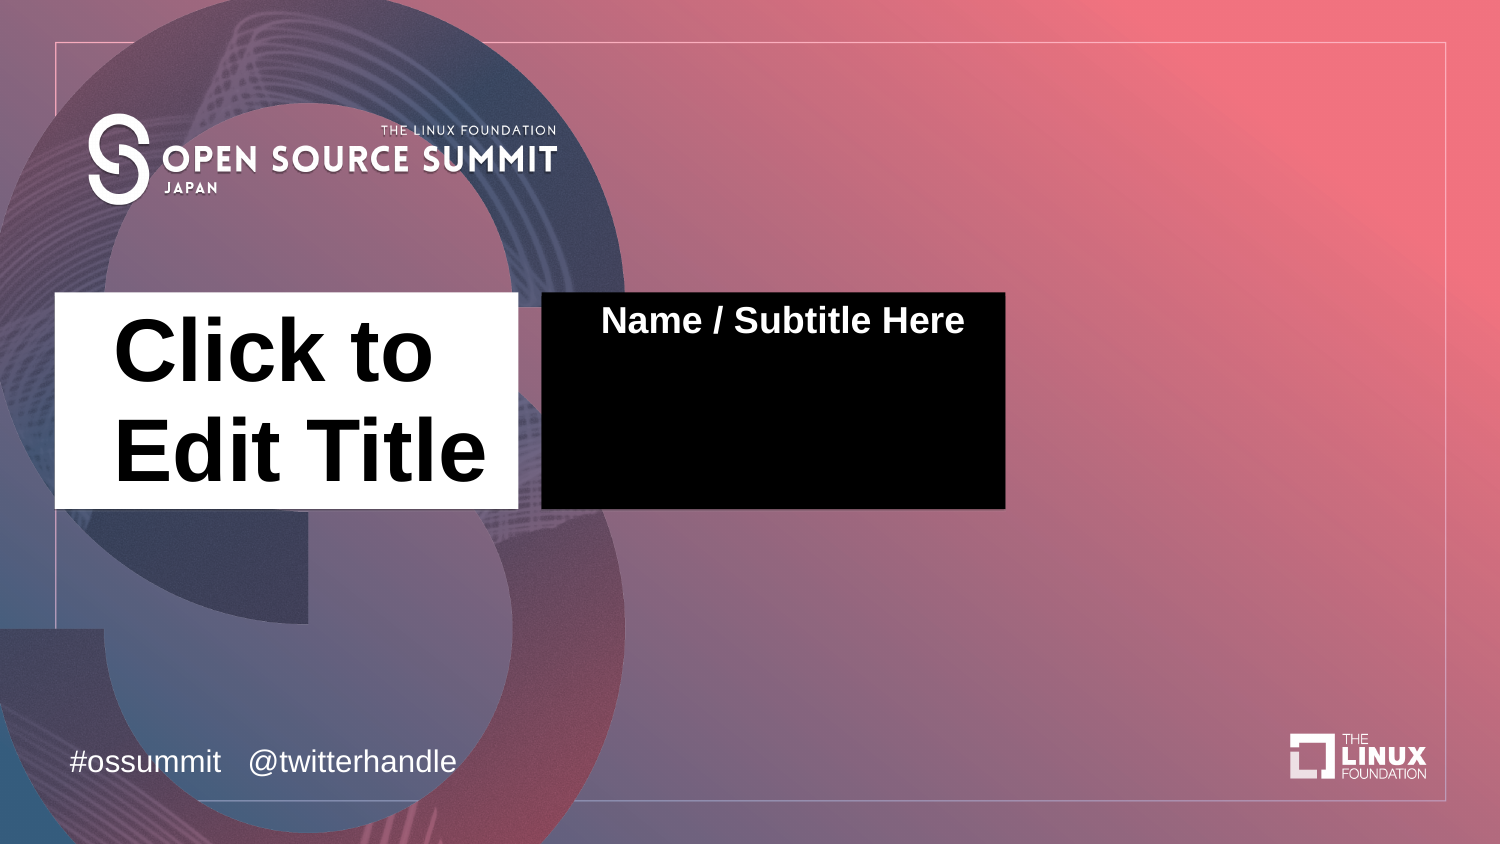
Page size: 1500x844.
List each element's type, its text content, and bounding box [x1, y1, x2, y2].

text_box @twitterhandle [232, 733, 489, 791]
text_box #ossummit [54, 733, 232, 791]
list Name / Subtitle Here [54, 523, 552, 590]
list Click to Edit Title [54, 292, 541, 509]
